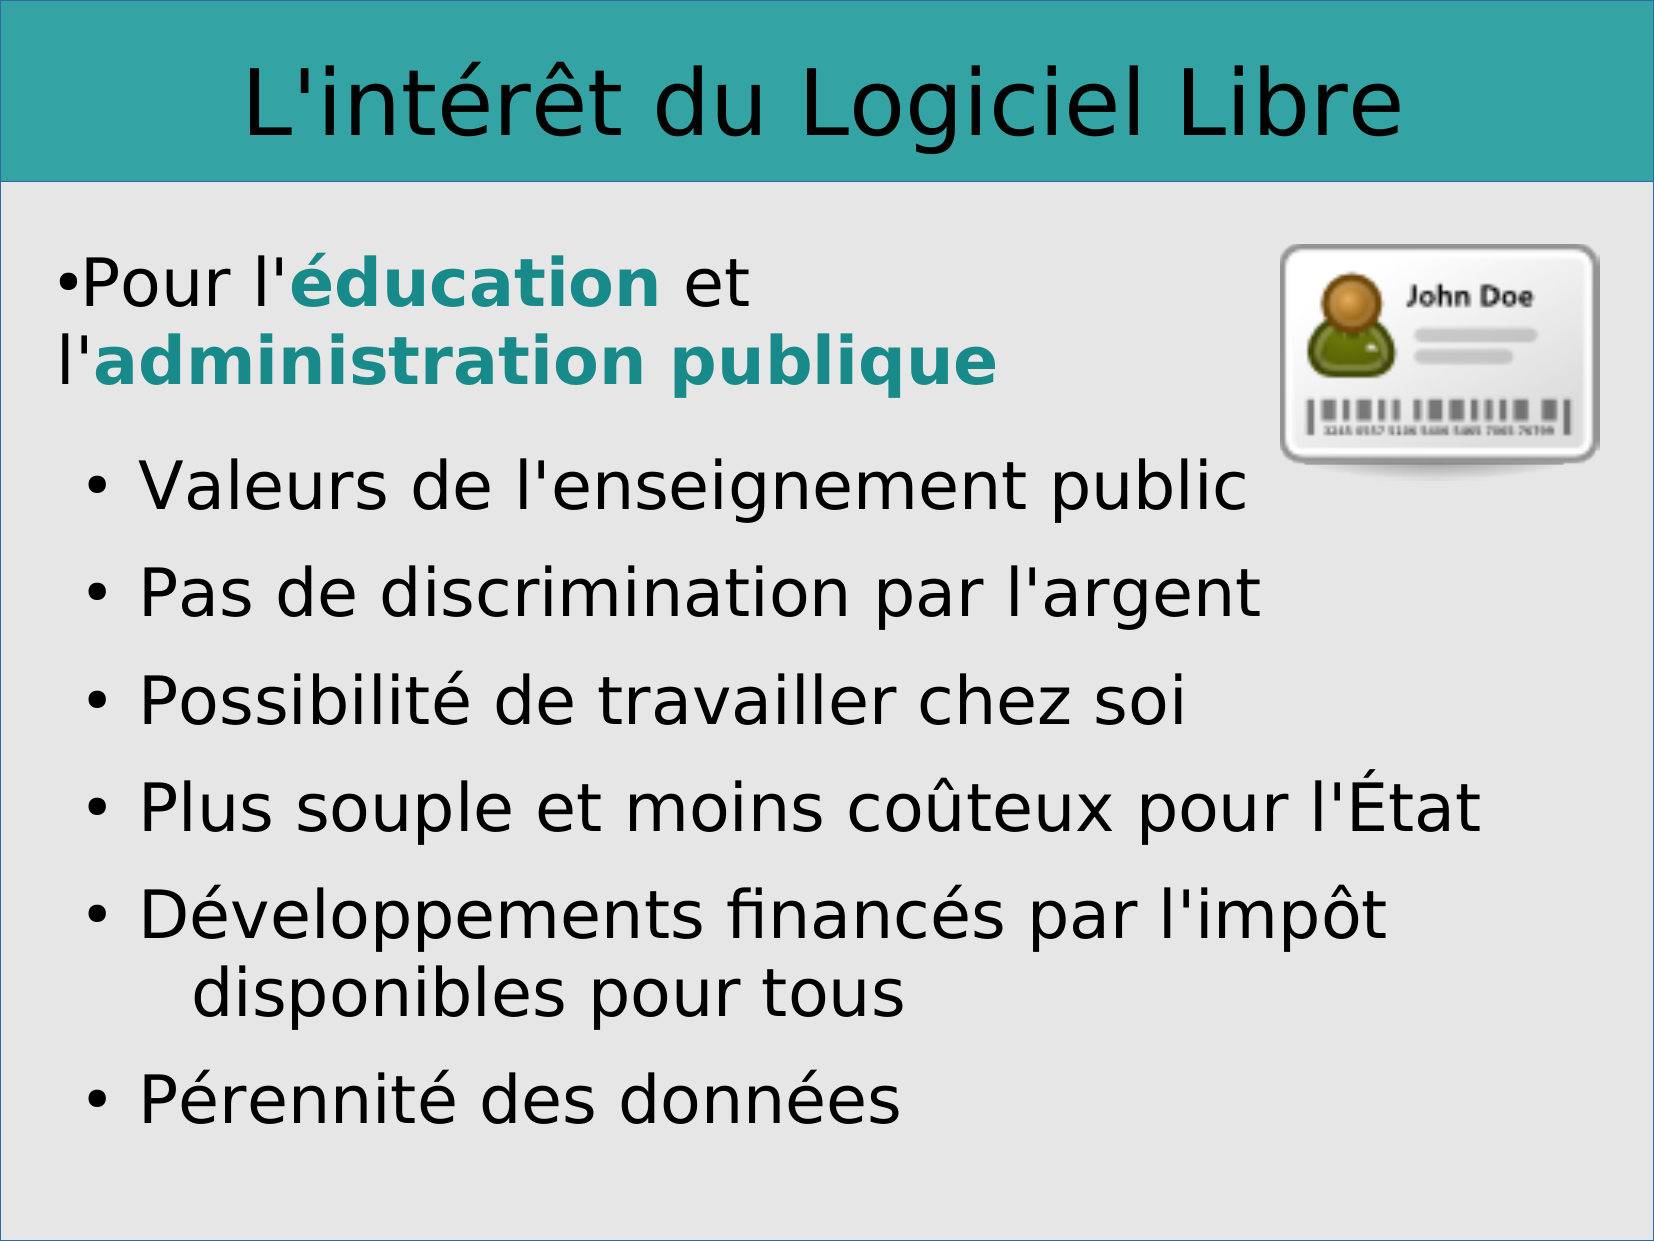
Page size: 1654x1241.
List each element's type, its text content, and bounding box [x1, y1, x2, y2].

title L'intérêt du Logiciel Libre [80, 0, 1569, 208]
picture [1280, 244, 1600, 481]
list Pour l'éducation et l'administration publique Valeurs de l'enseignement public Pas de discrimination par l'argent Possibilité de travailler chez soi Plus souple et moins coûteux pour l'État Développements financés par l'impôt disponibles pour tous Pérennité des données [49, 244, 1594, 1140]
